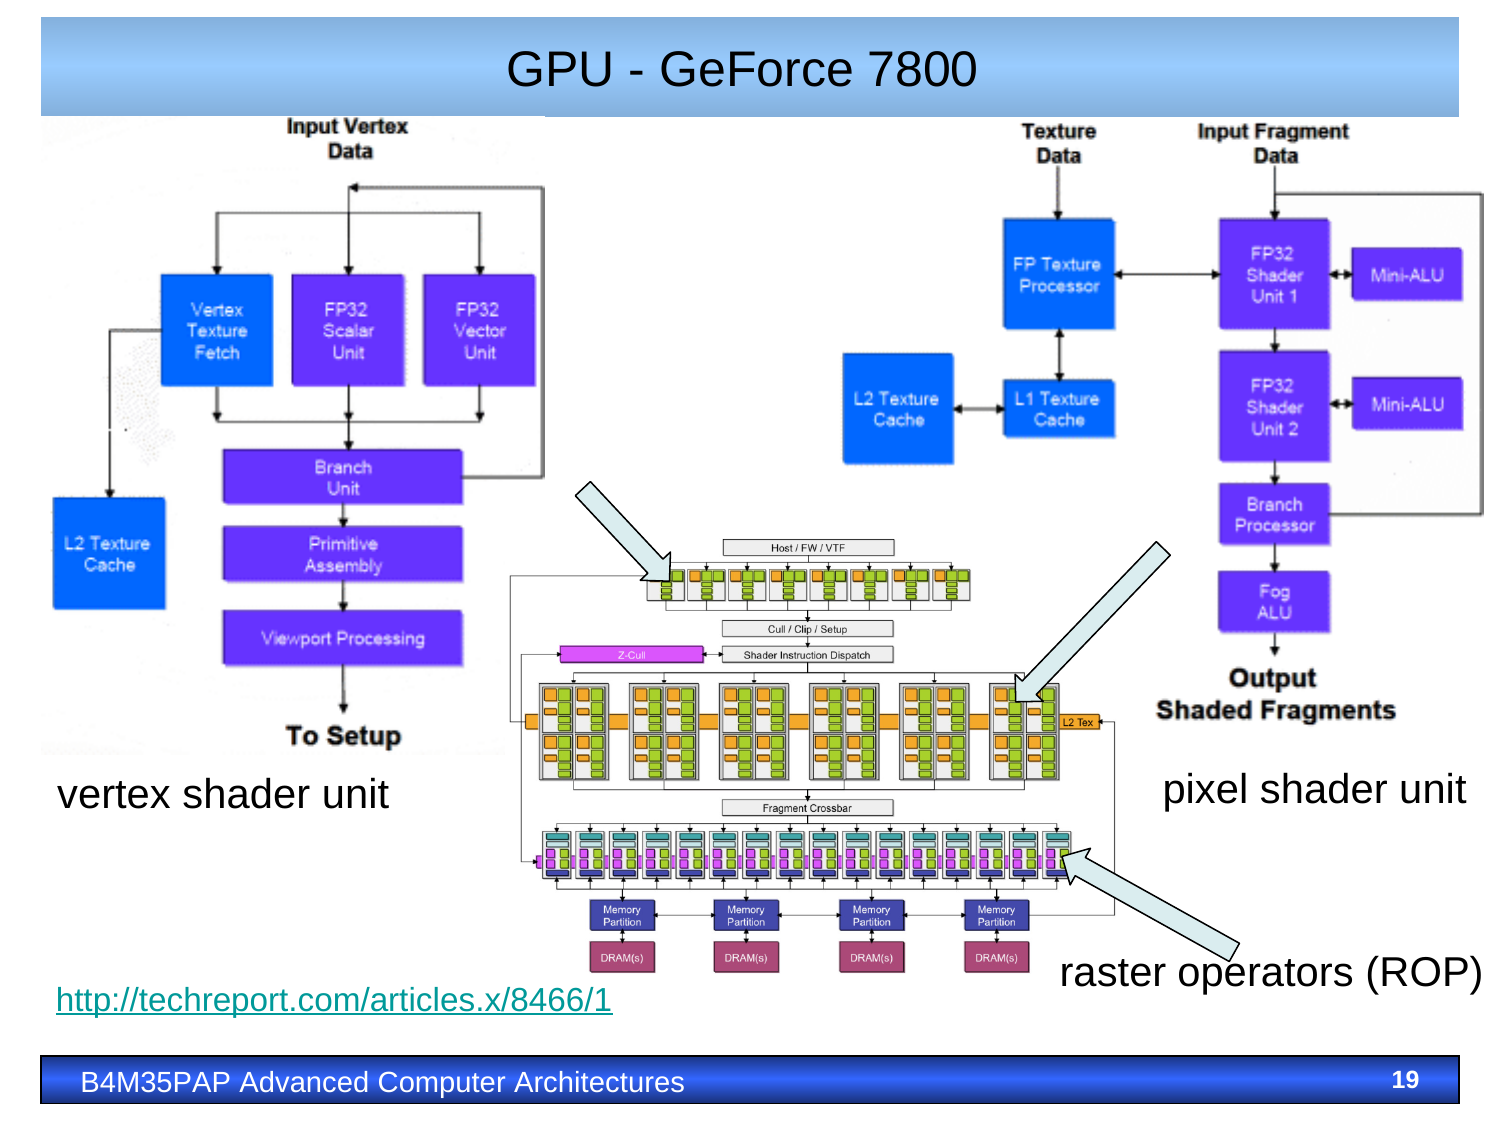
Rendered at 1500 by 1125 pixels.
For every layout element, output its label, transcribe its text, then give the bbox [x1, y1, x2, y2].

text_box pixel shader unit [1147, 754, 1482, 820]
text_box [575, 481, 671, 582]
text_box http://techreport.com/articles.x/8466/1 [41, 970, 1118, 1026]
text_box [1061, 848, 1240, 962]
text_box [1015, 541, 1171, 702]
text_box raster operators (ROP) [1044, 937, 1499, 1003]
title GPU - GeForce 7800 [41, 17, 1459, 117]
text_box vertex shader unit [42, 759, 416, 825]
picture [41, 116, 1484, 974]
